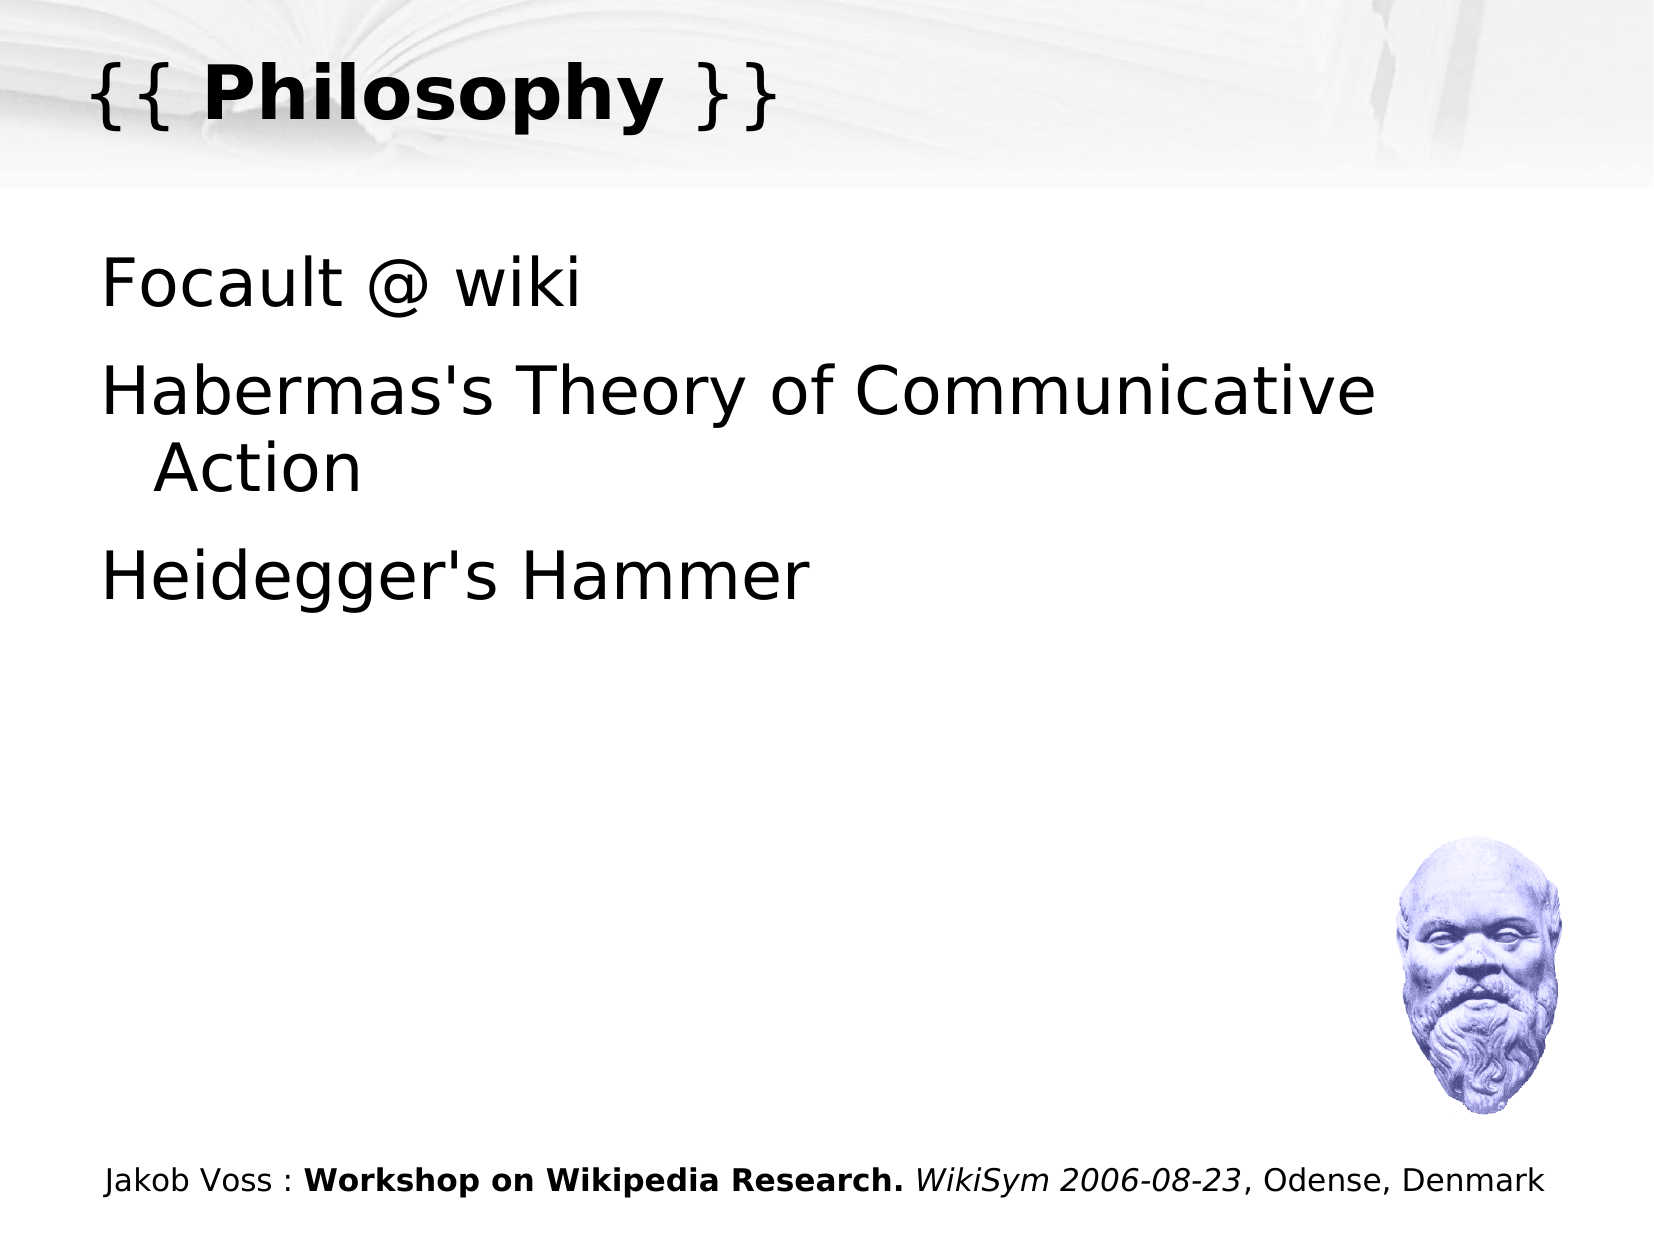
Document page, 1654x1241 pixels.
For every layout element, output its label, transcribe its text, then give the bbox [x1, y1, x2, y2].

picture [1383, 835, 1573, 1126]
title {{ Philosophy }} [82, 37, 1571, 151]
picture [0, 0, 1654, 188]
list Focault @ wiki Habermas's Theory of Communicative Action Heidegger's Hammer [82, 244, 1571, 1091]
